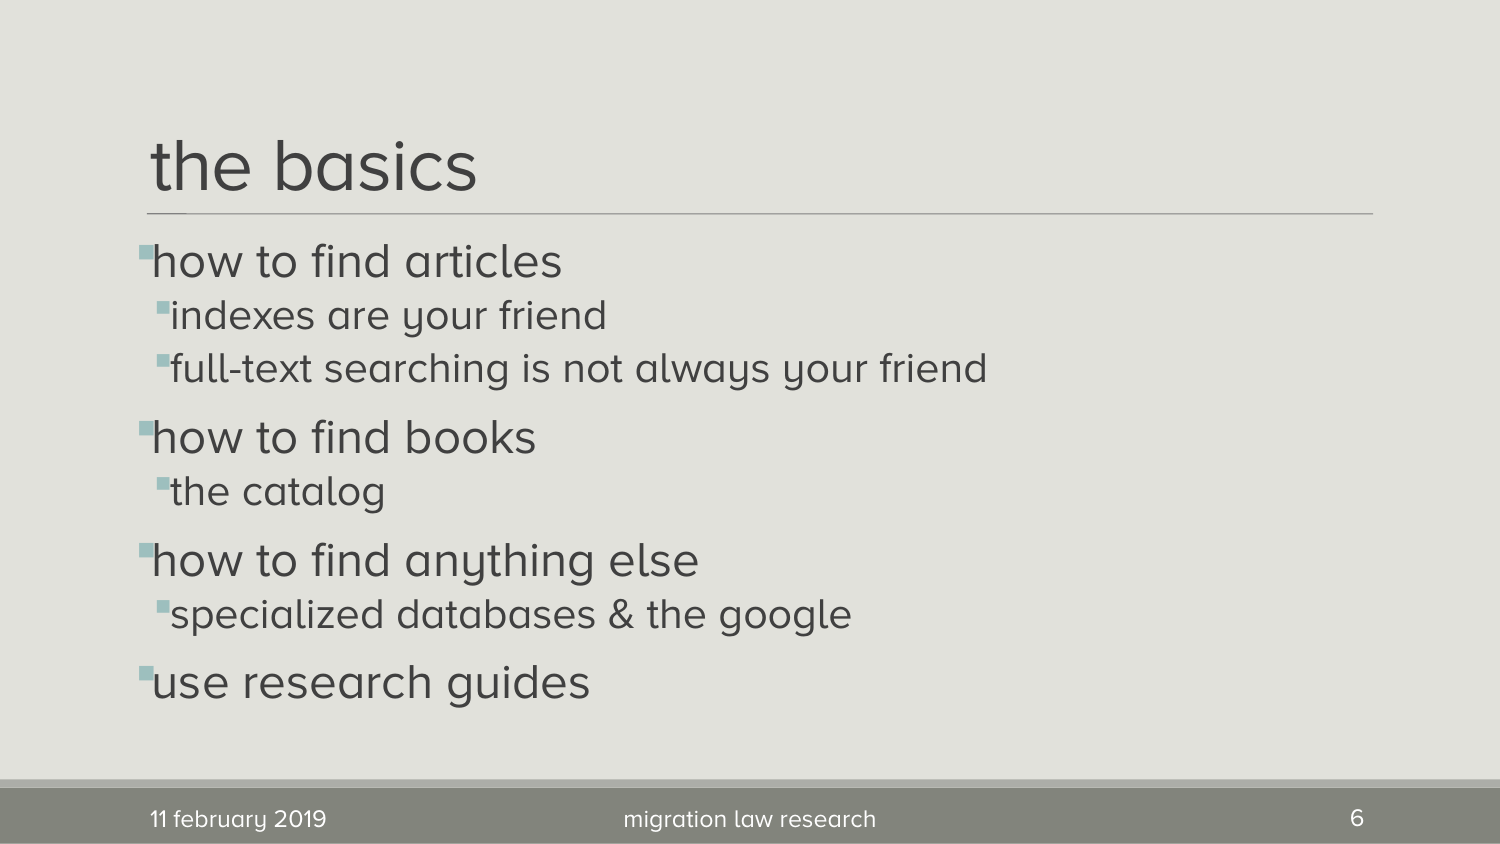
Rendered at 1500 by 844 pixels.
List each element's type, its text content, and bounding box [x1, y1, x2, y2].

list how to find articles indexes are your friend full-text searching is not always your friend how to find books the catalog how to find anything else specialized databases & the google use research guides [135, 227, 1373, 723]
footer migration law research [453, 794, 1047, 840]
slide_number 11 february 2019 [135, 794, 440, 840]
slide_number <number> [1218, 794, 1380, 840]
title the basics [135, 35, 1373, 214]
